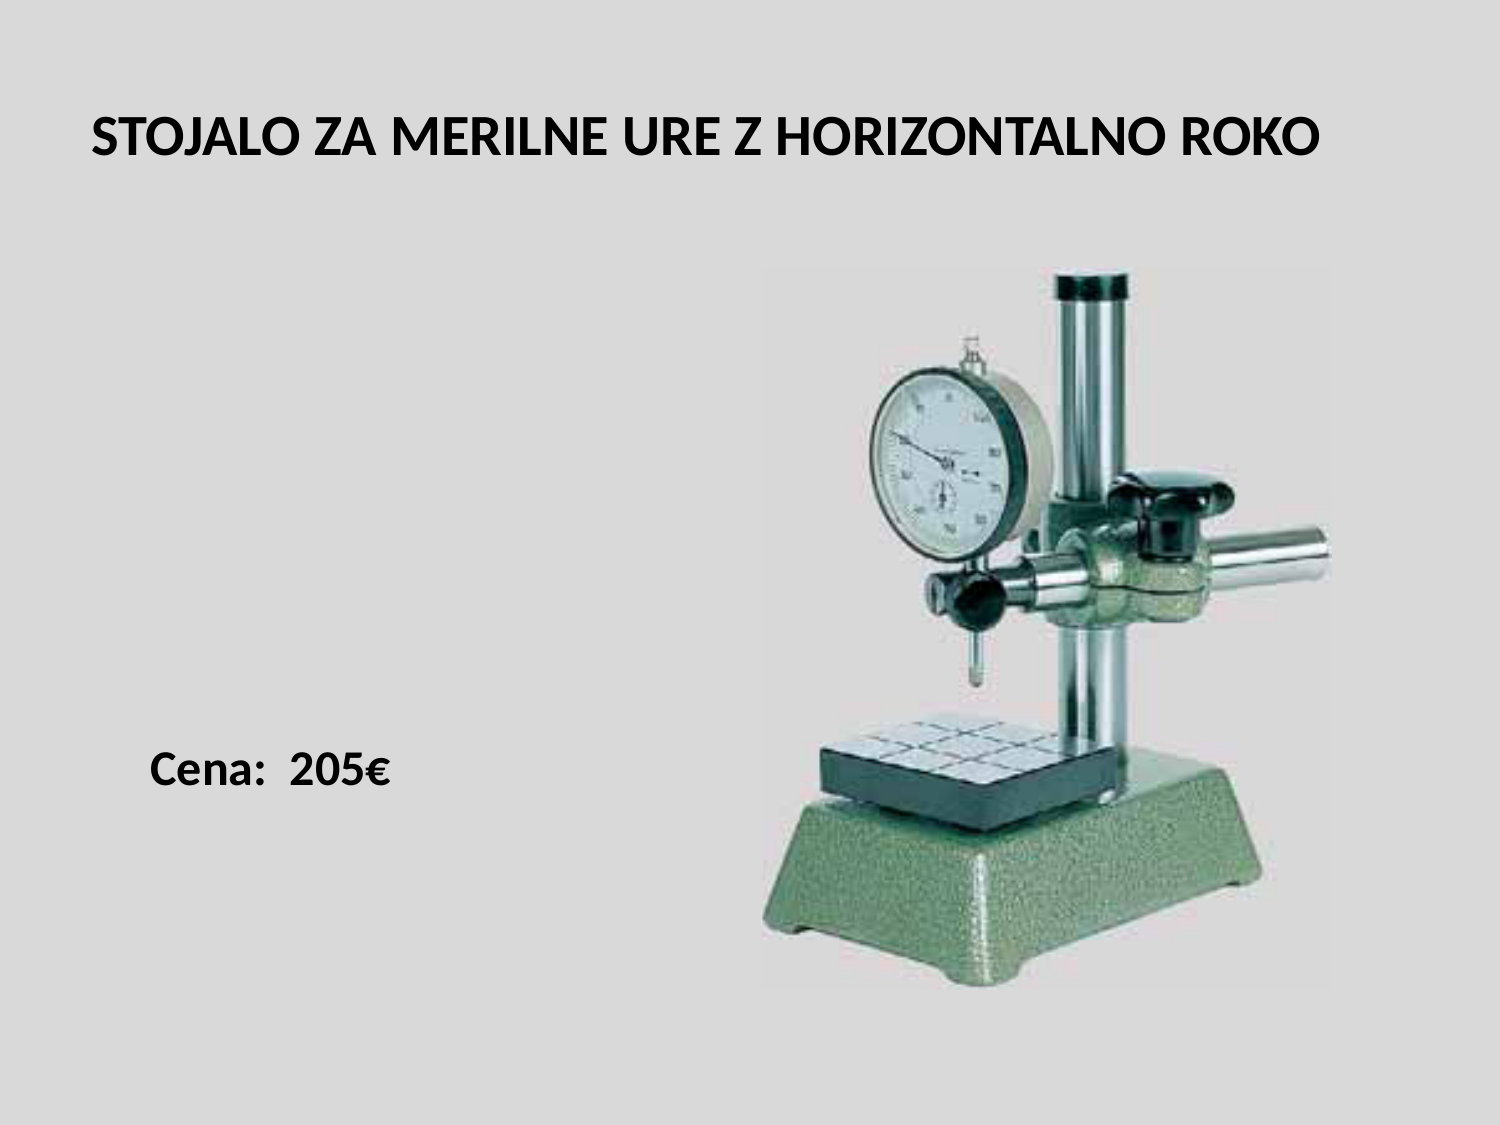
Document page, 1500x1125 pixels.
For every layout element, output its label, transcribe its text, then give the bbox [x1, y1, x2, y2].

text_box STOJALO ZA MERILNE URE Z HORIZONTALNO ROKO [76, 90, 1353, 175]
picture [761, 267, 1332, 991]
text_box Cena: 205€ [135, 727, 761, 803]
